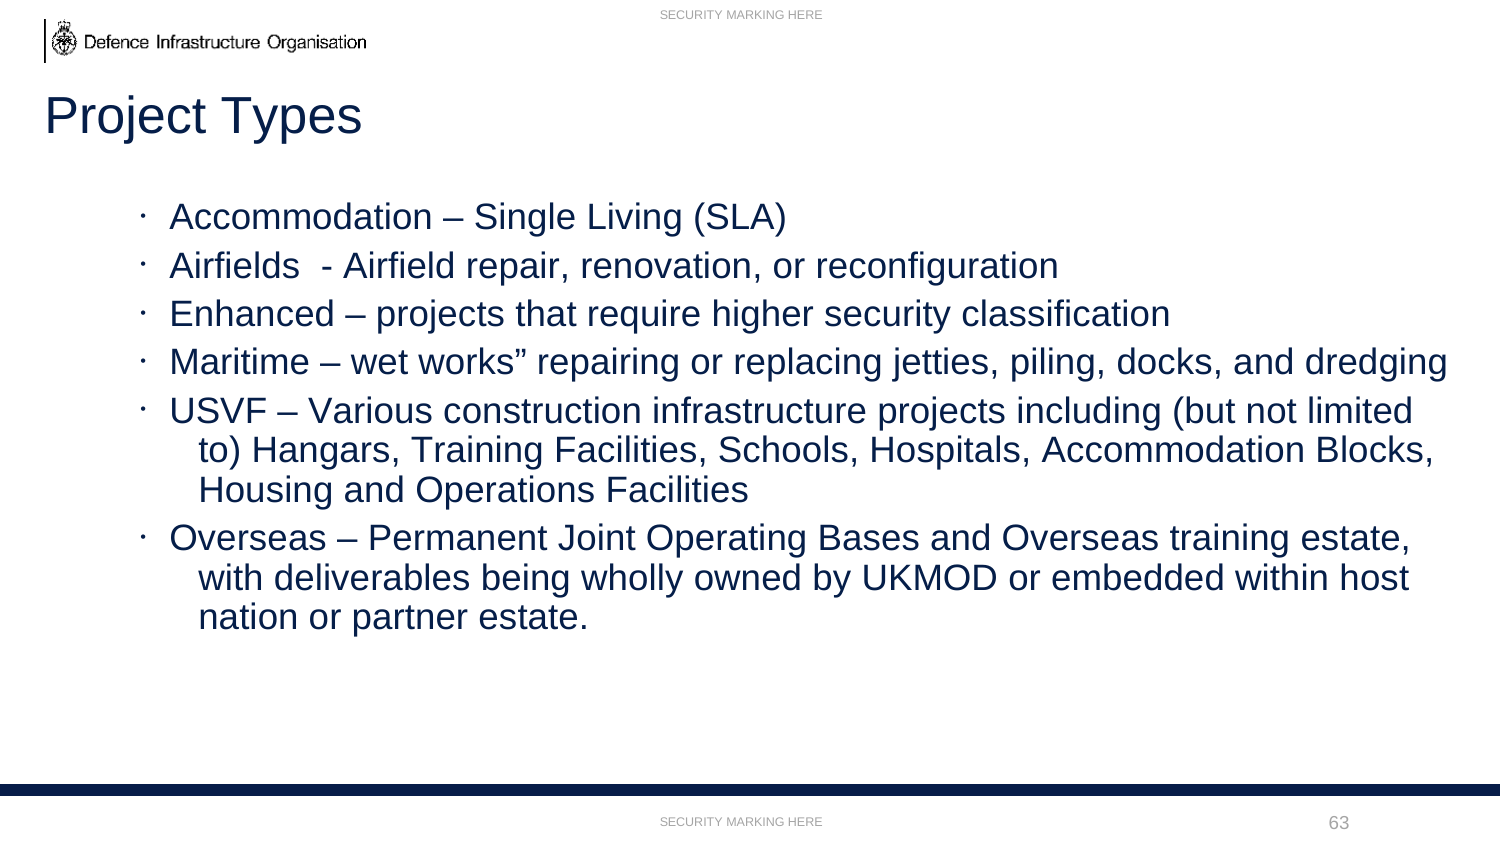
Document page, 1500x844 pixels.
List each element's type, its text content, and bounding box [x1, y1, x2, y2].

text_box [1328, 810, 1462, 833]
list Accommodation – Single Living (SLA) Airfields - Airfield repair, renovation, or reconfiguration Enhanced – projects that require higher security classification Maritime – wet works” repairing or replacing jetties, piling, docks, and dredging USVF – Various construction infrastructure projects including (but not limited to) Hangars, Training Facilities, Schools, Hospitals, Accommodation Blocks, Housing and Operations Facilities Overseas – Permanent Joint Operating Bases and Overseas training estate, with deliverables being wholly owned by UKMOD or embedded within host nation or partner estate. [44, 198, 1458, 646]
title Project Types [44, 88, 1458, 198]
